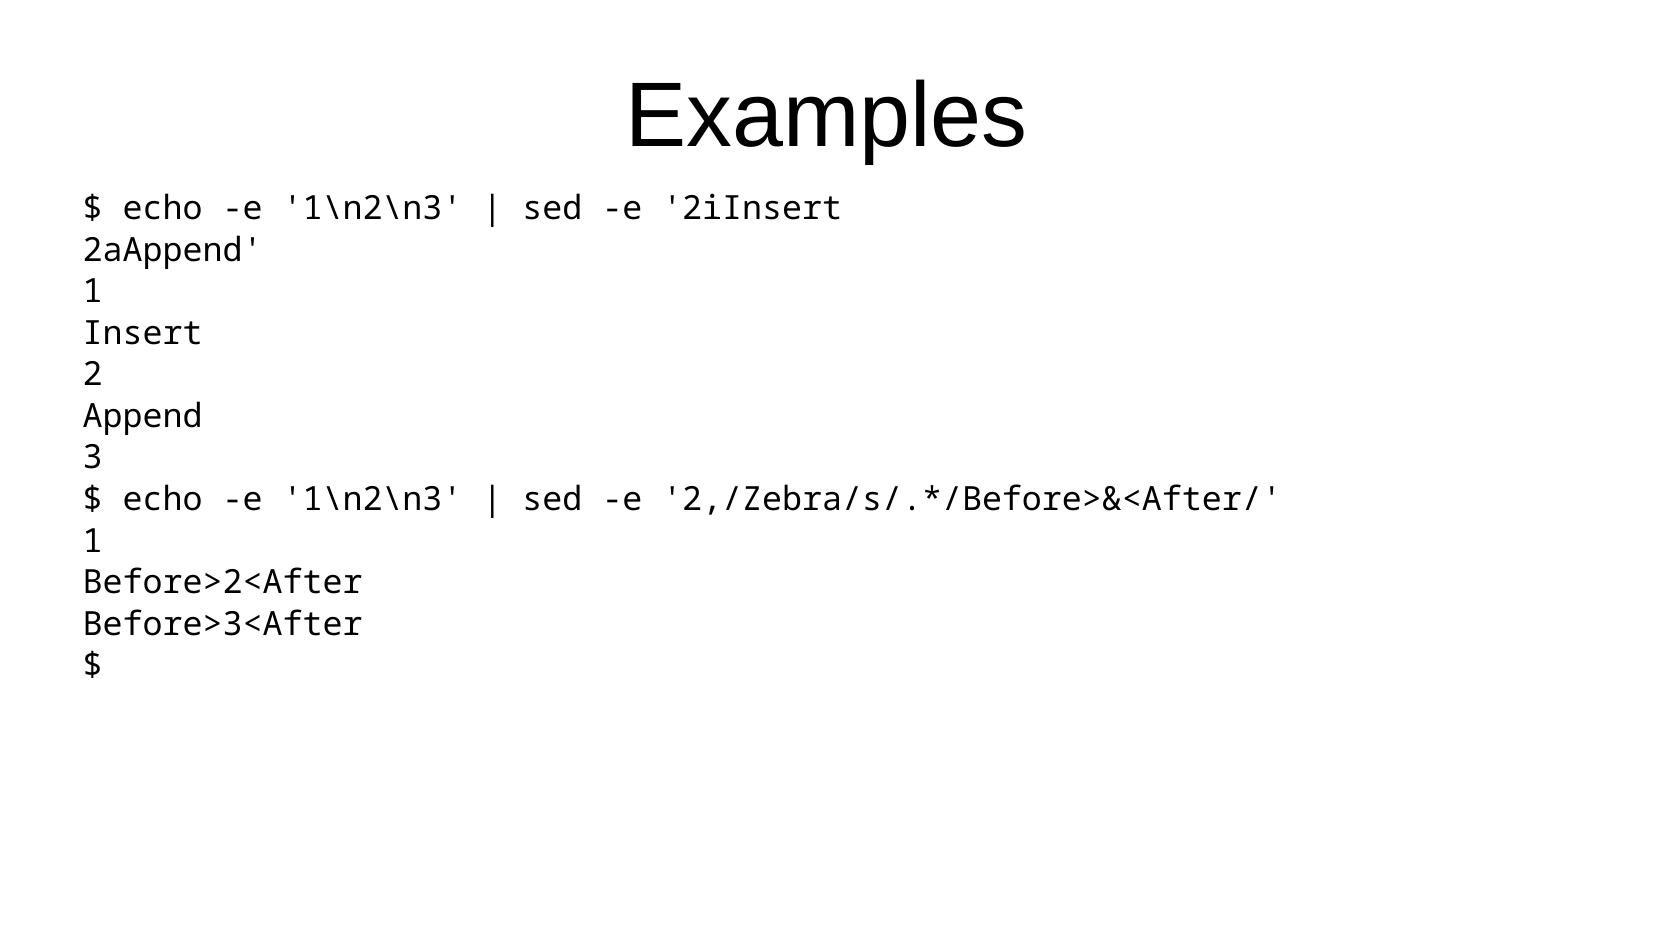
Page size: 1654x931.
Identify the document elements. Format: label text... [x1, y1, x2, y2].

list $ echo -e '1\n2\n3' | sed -e '2iInsert 2aAppend' 1 Insert 2 Append 3 $ echo -e '1\n2\n3' | sed -e '2,/Zebra/s/.*/Before>&<After/' 1 Before>2<After Before>3<After $ [82, 217, 1571, 758]
title Examples [82, 37, 1571, 193]
